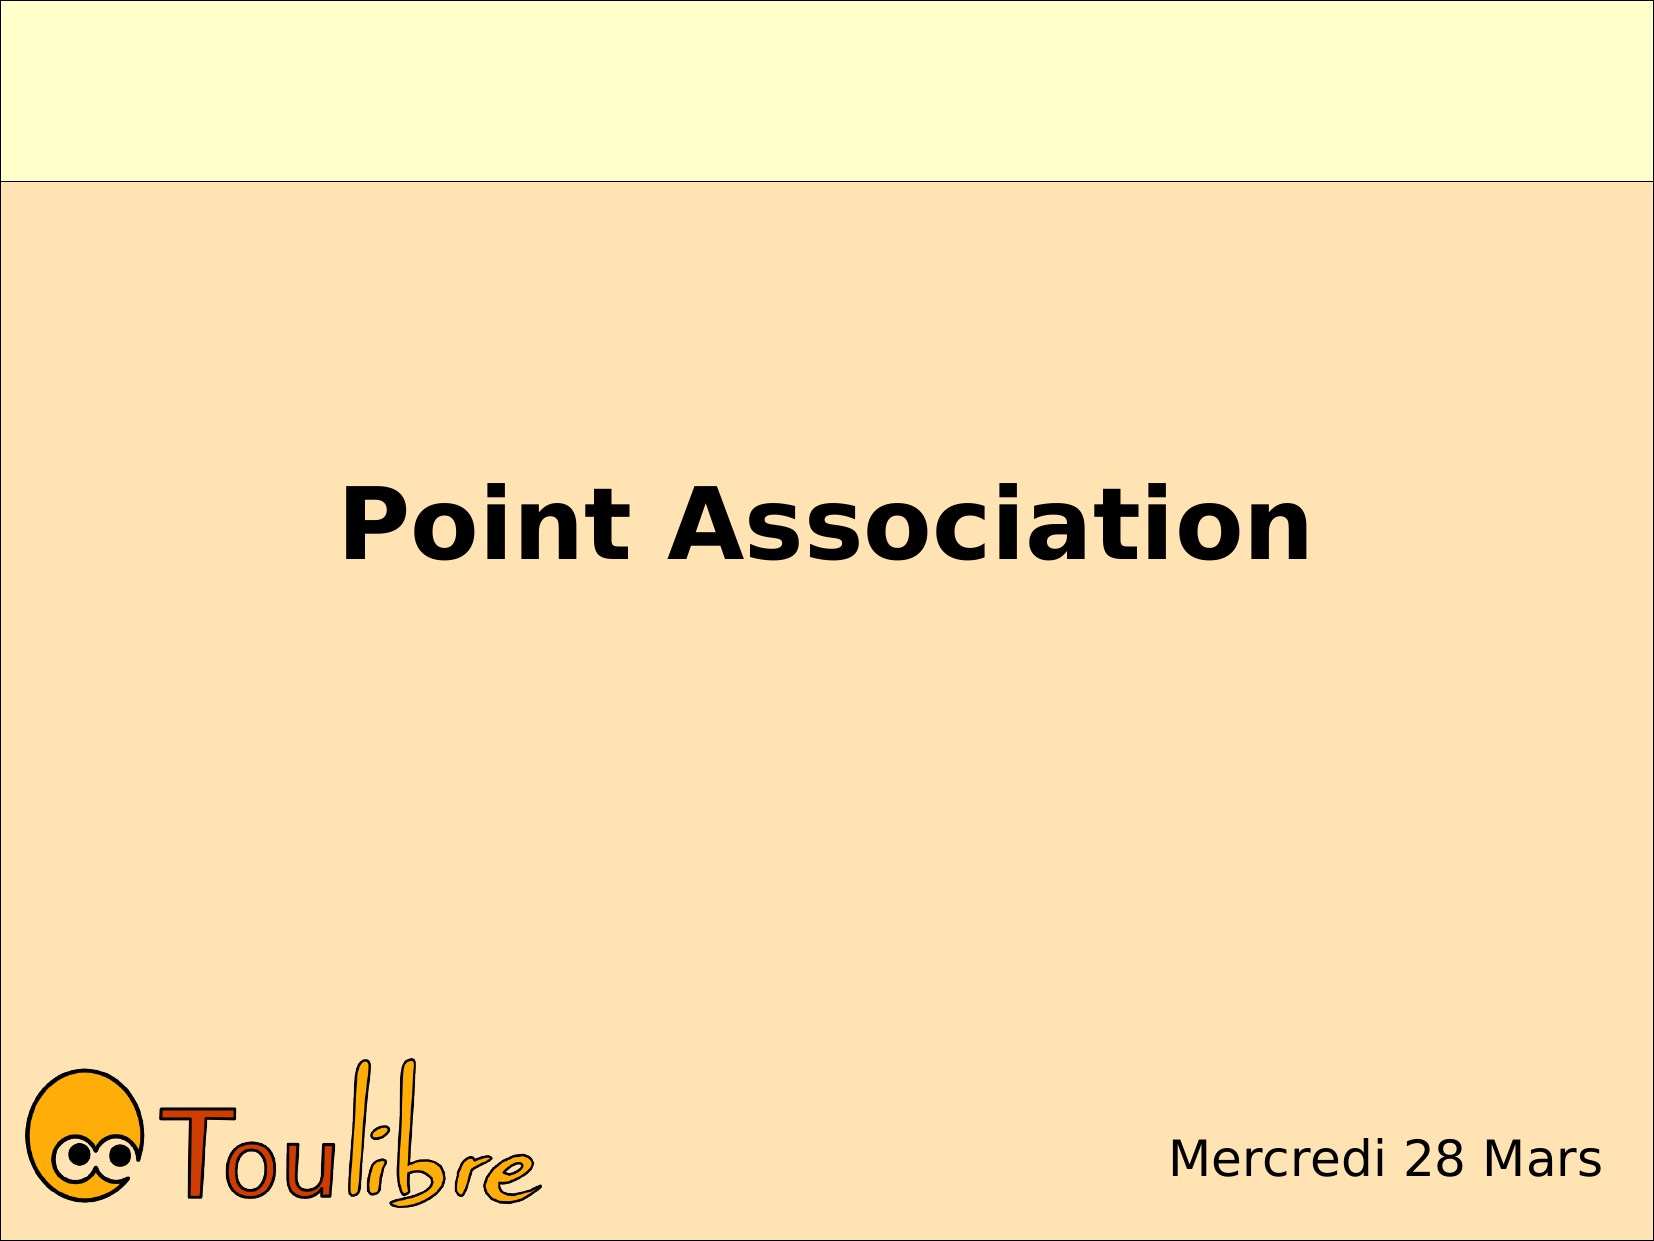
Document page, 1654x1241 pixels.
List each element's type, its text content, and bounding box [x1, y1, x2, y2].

text_box Mercredi 28 Mars [542, 1122, 1619, 1196]
text_box Point Association [0, 459, 1654, 618]
picture [25, 1058, 542, 1208]
